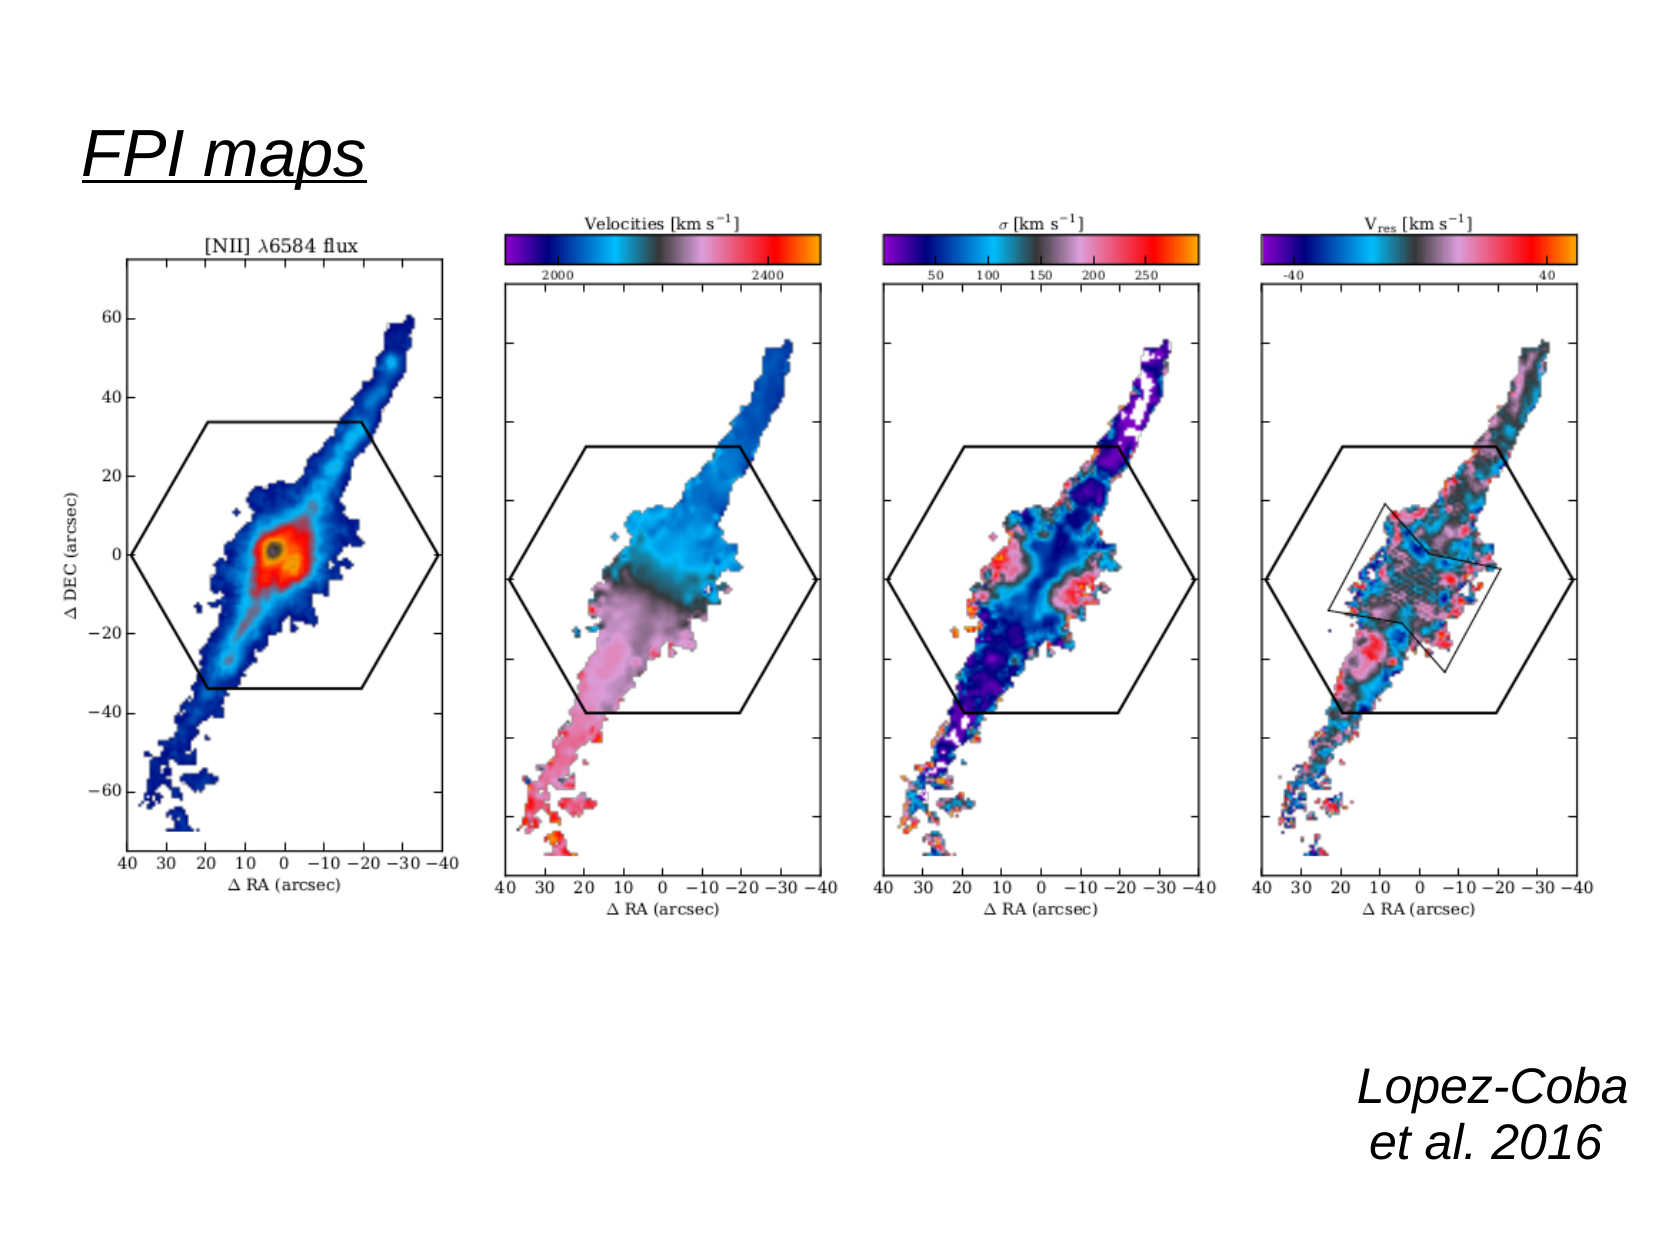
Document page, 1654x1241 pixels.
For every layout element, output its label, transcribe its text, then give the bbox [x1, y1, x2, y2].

text_box Lopez-Coba et al. 2016 [1318, 1051, 1654, 1234]
title FPI maps [81, 49, 1570, 257]
picture [59, 204, 1595, 922]
